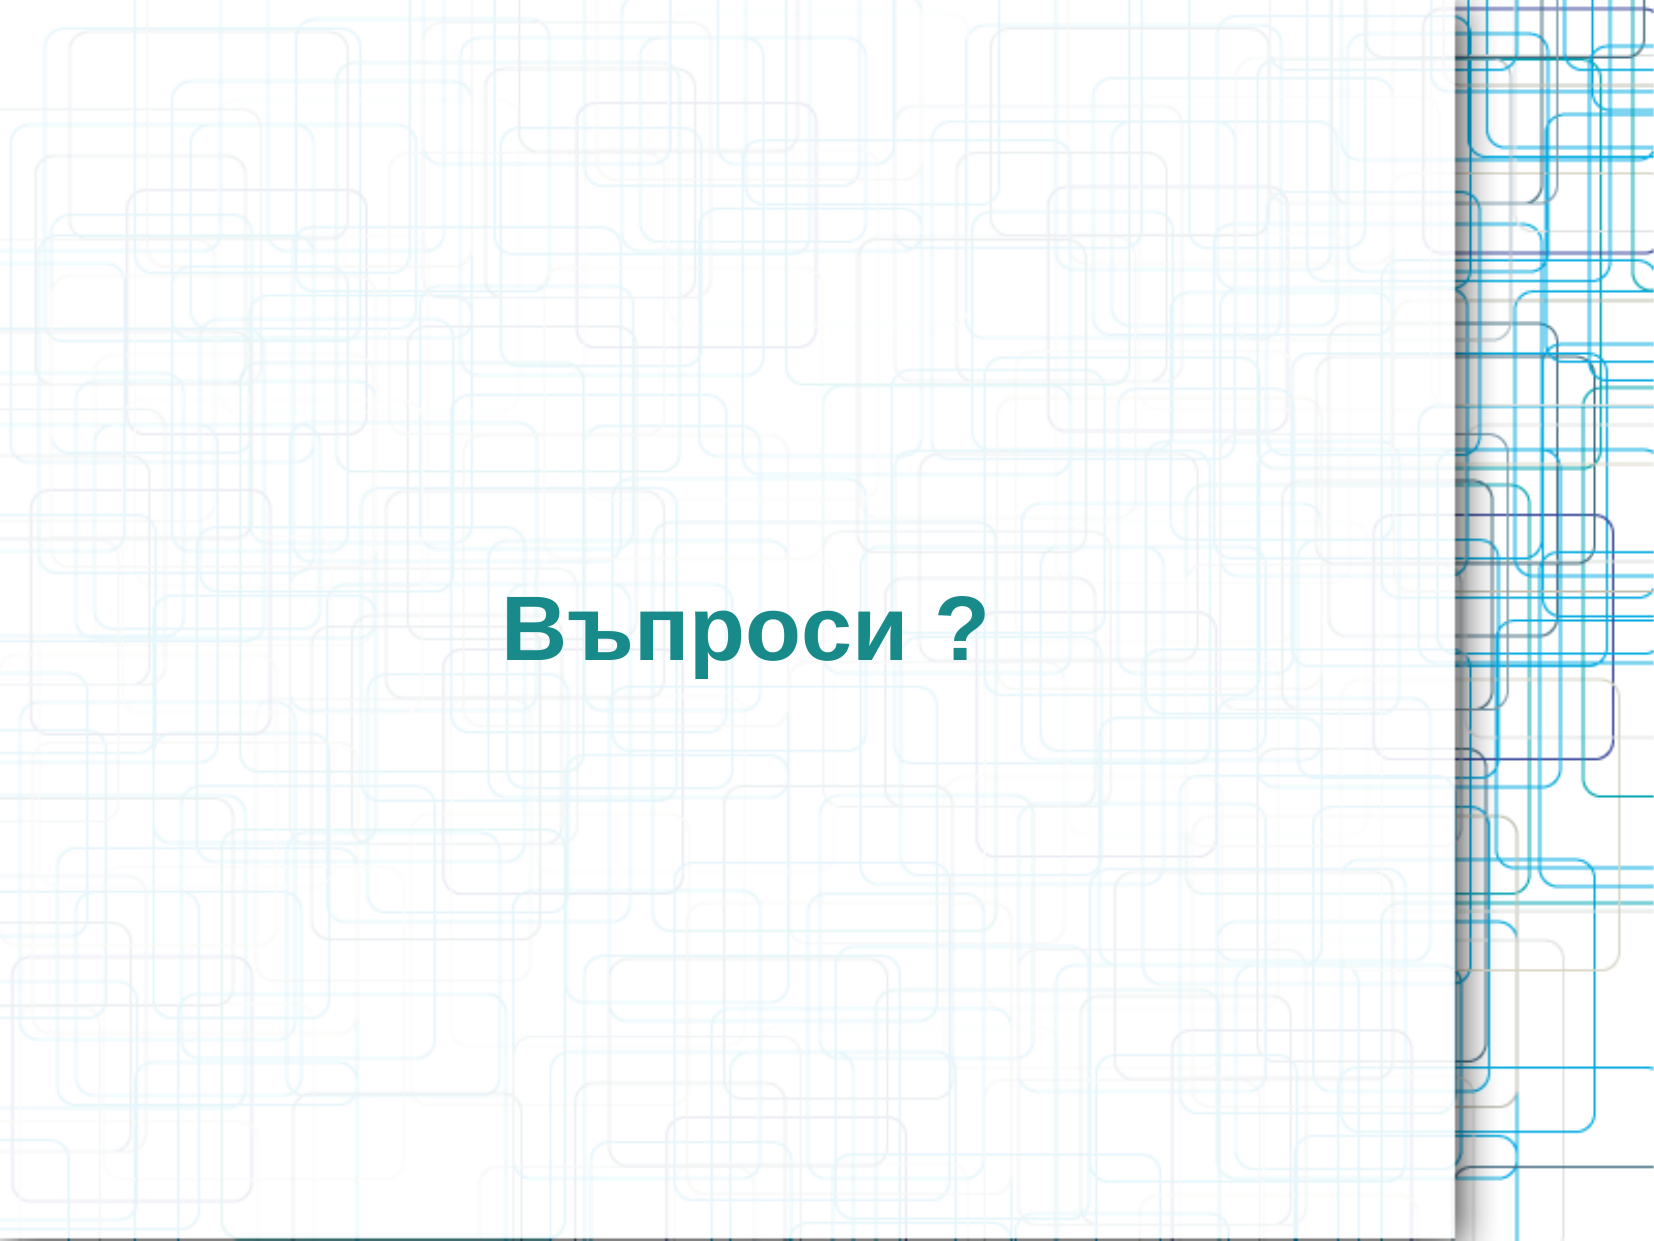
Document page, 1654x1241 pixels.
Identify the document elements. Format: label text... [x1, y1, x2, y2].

title Въпроси ? [66, 525, 1426, 733]
picture [0, 0, 1654, 1241]
